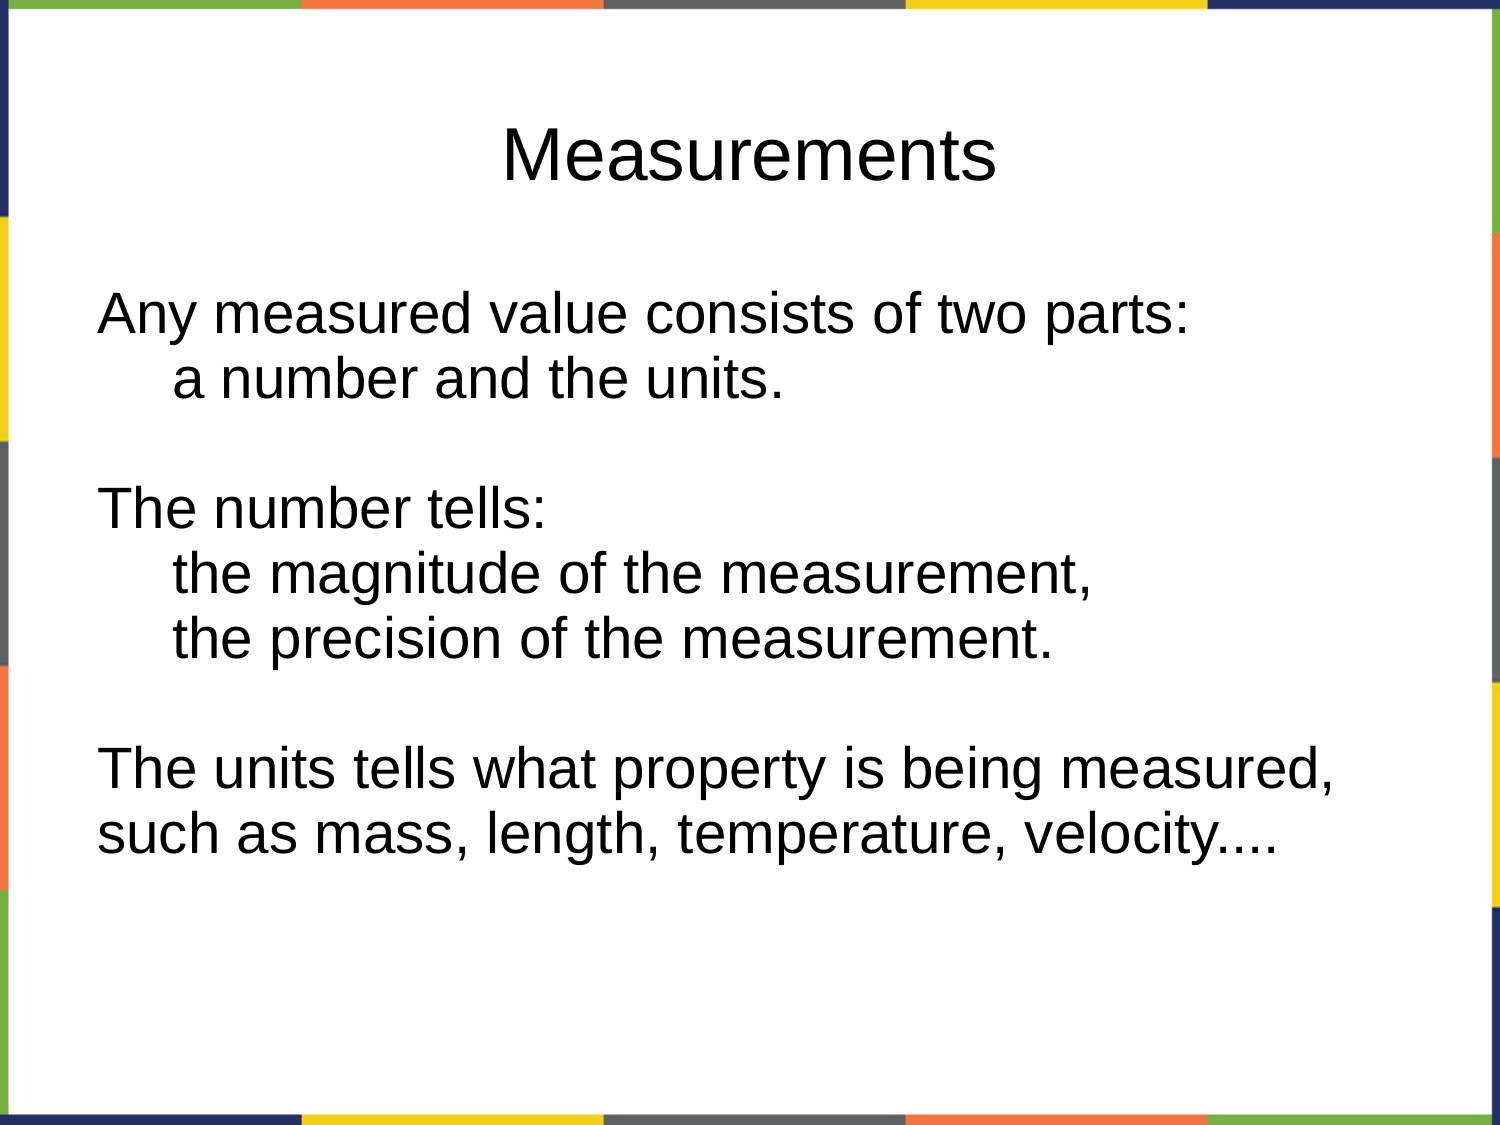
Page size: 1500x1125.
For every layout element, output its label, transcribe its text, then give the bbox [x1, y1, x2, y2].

text_box Measurements Any measured value consists of two parts: a number and the units. The number tells: the magnitude of the measurement, the precision of the measurement. The units tells what property is being measured, such as mass, length, temperature, velocity.... [82, 104, 1418, 1066]
picture [0, 0, 1500, 1125]
